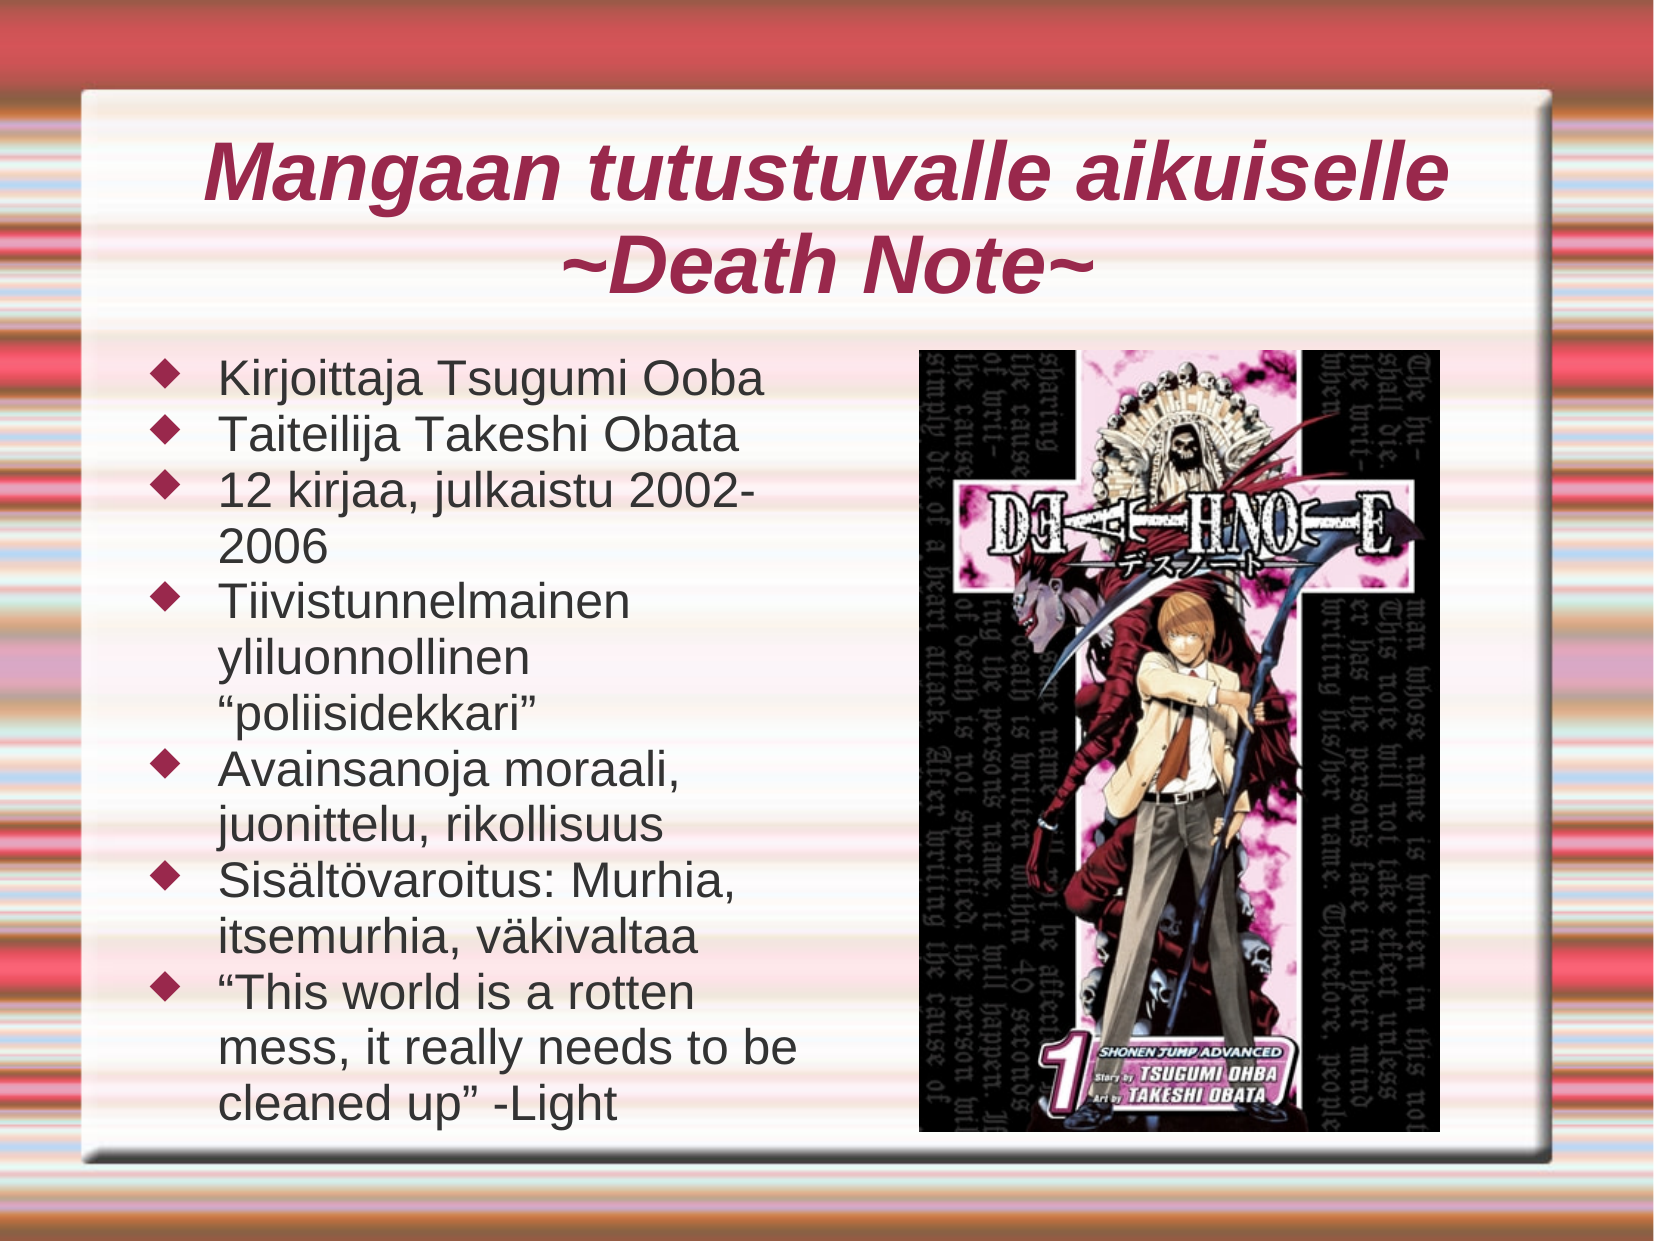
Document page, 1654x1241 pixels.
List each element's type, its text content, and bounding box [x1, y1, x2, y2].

list Kirjoittaja Tsugumi Ooba Taiteilija Takeshi Obata 12 kirjaa, julkaistu 2002-2006 Tiivistunnelmainen yliluonnollinen “poliisidekkari” Avainsanoja moraali, juonittelu, rikollisuus Sisältövaroitus: Murhia, itsemurhia, väkivaltaa “This world is a rotten mess, it really needs to be cleaned up” -Light [134, 350, 809, 1132]
title Mangaan tutustuvalle aikuiselle ~Death Note~ [121, 114, 1534, 322]
picture [0, 0, 1654, 1241]
